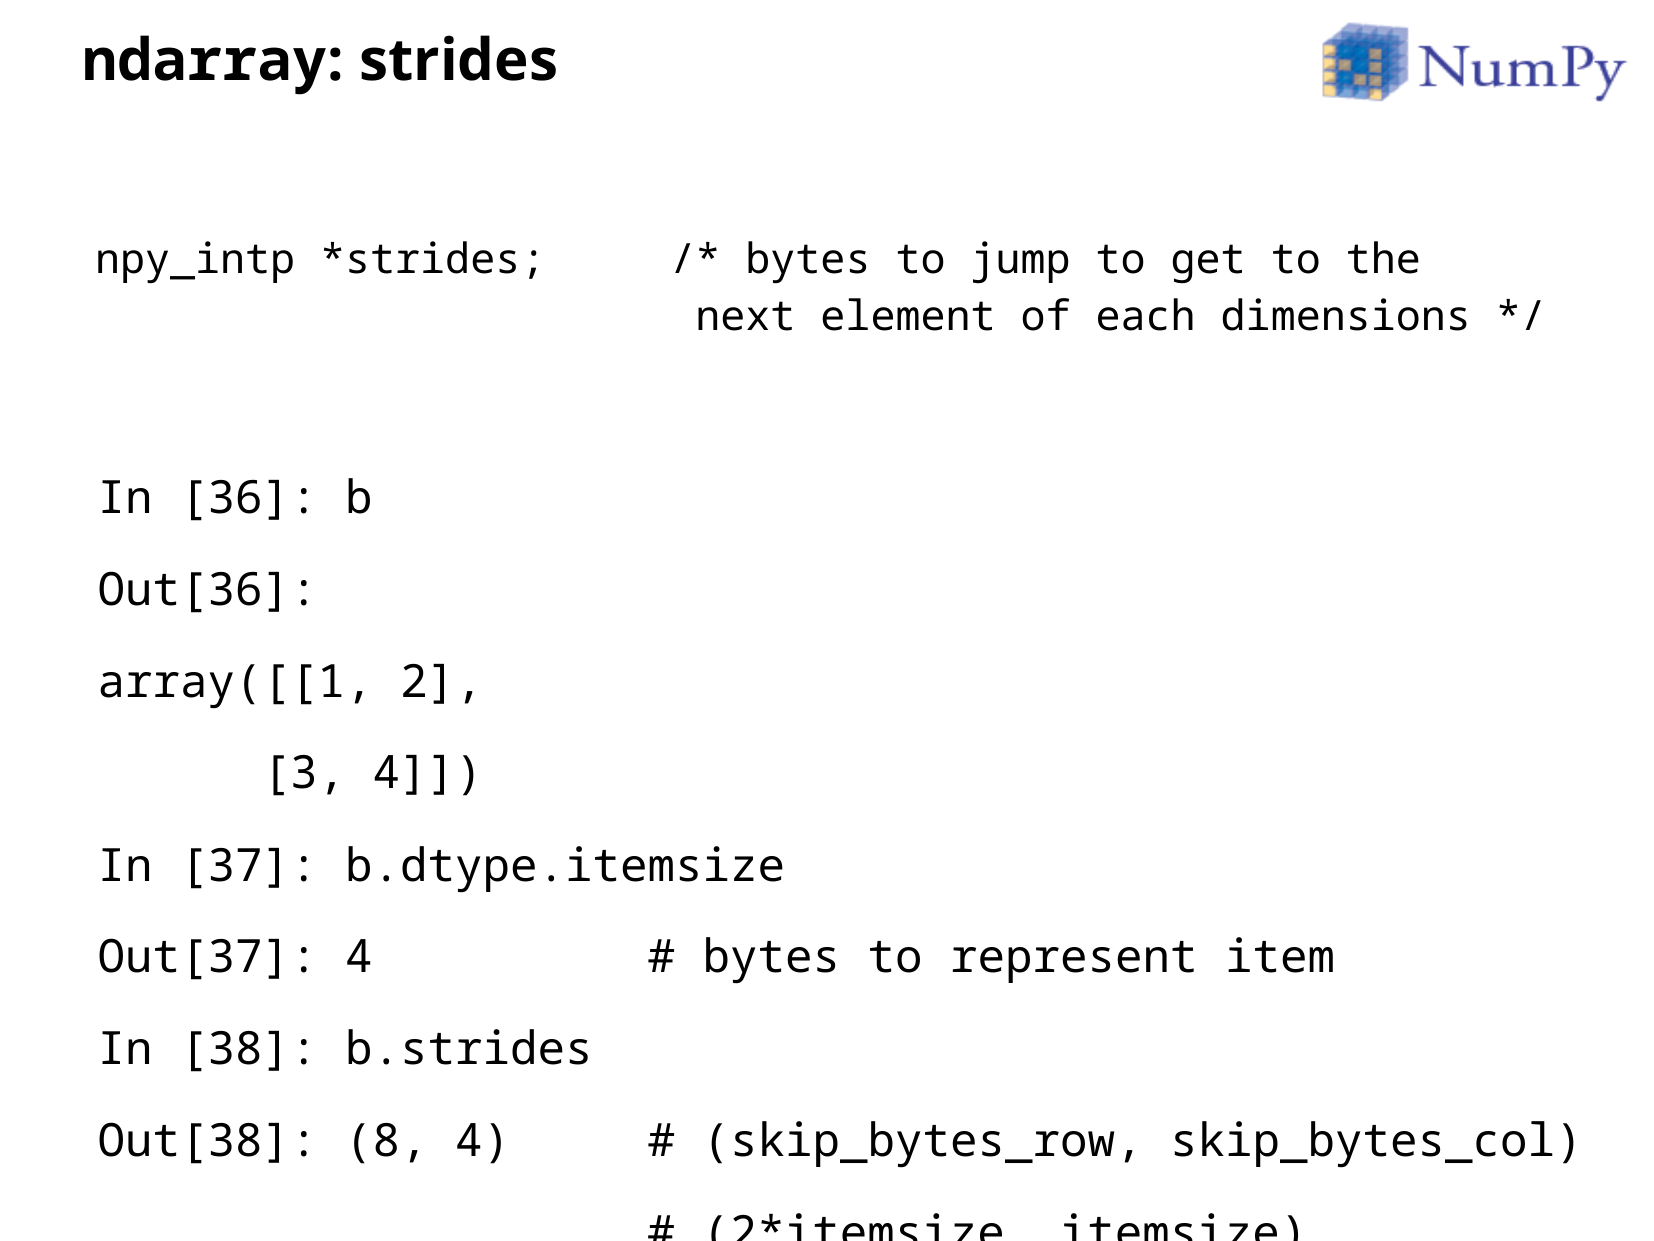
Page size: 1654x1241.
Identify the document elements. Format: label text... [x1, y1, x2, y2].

title ndarray: strides [82, 3, 1571, 113]
picture [1302, 13, 1635, 113]
list npy_intp *strides; /* bytes to jump to get to the next element of each dimensions */ In [36]: b Out[36]: array([[1, 2], [3, 4]]) In [37]: b.dtype.itemsize Out[37]: 4 # bytes to represent item In [38]: b.strides Out[38]: (8, 4) # (skip_bytes_row, skip_bytes_col) # (2*itemsize, itemsize) [70, 228, 1613, 1163]
